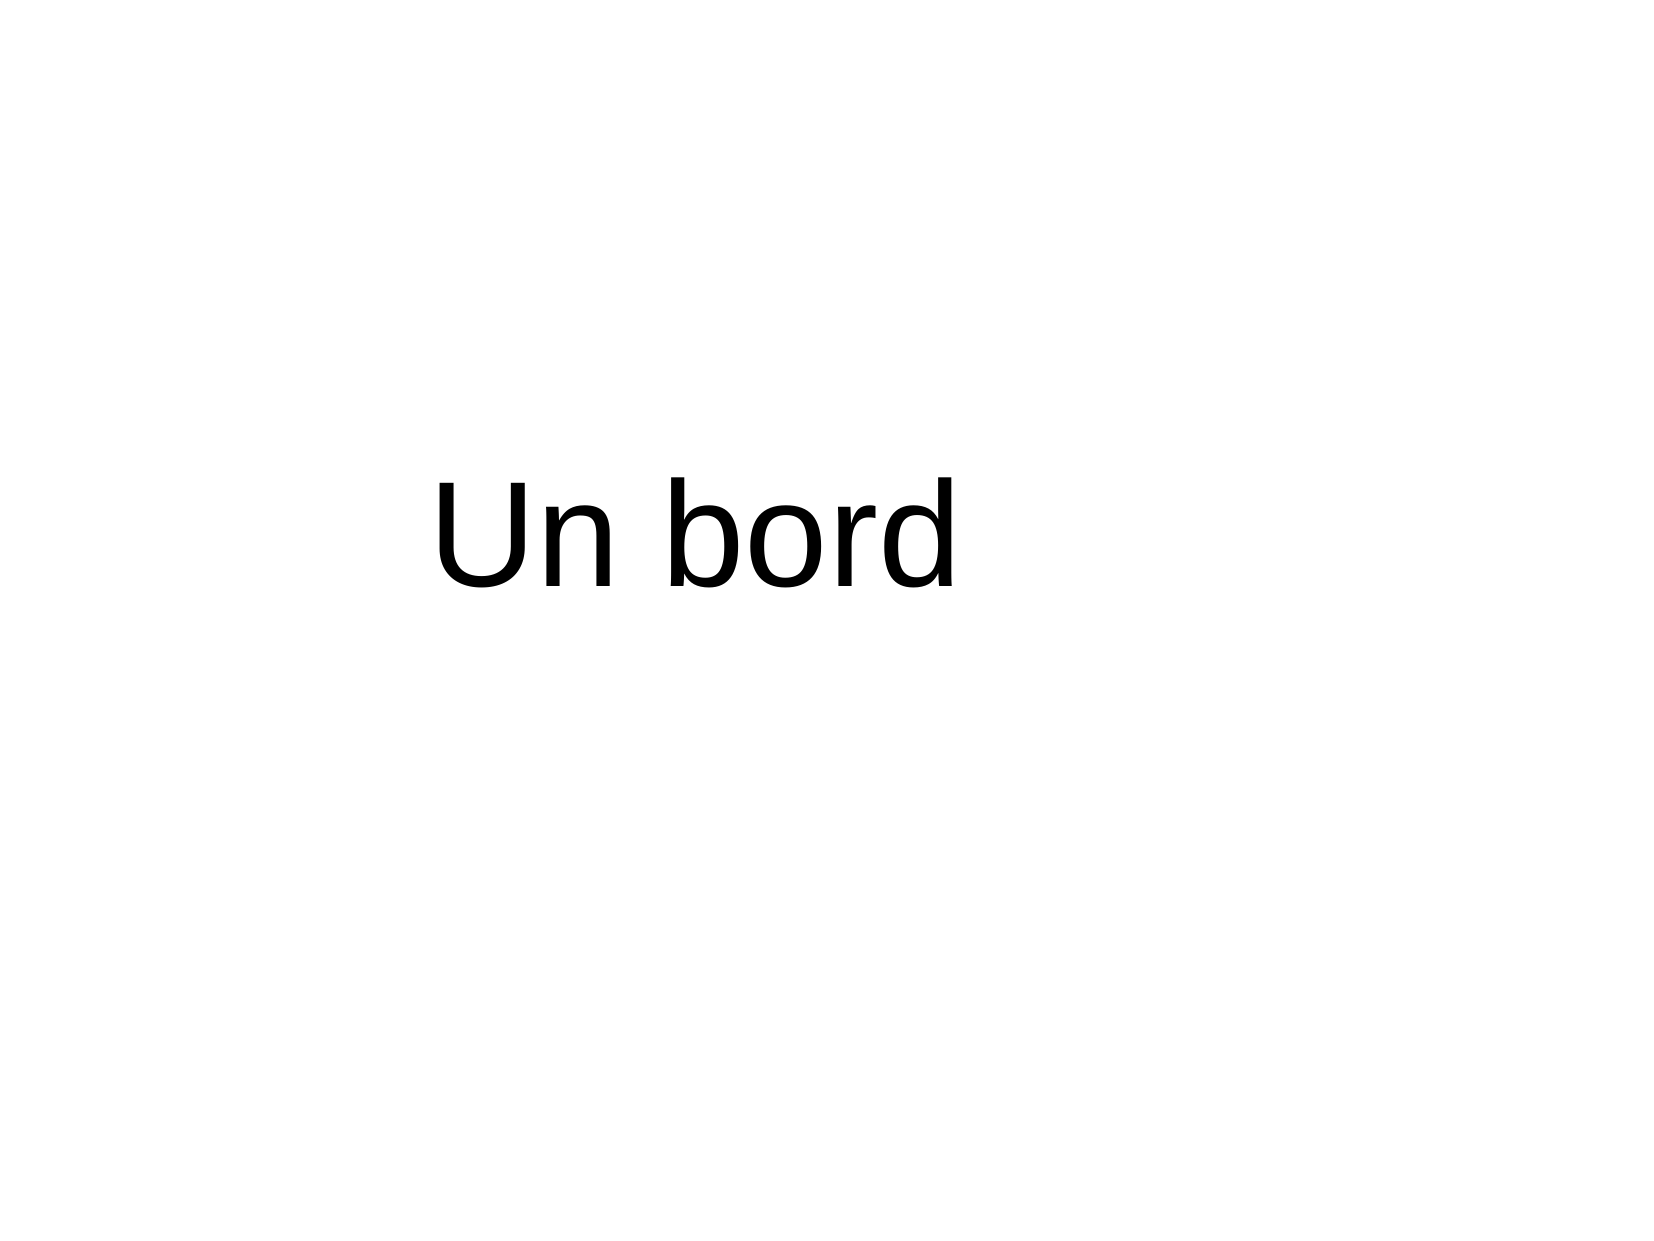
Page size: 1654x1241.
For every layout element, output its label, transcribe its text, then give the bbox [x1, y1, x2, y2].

text_box Un bord [413, 442, 1359, 626]
